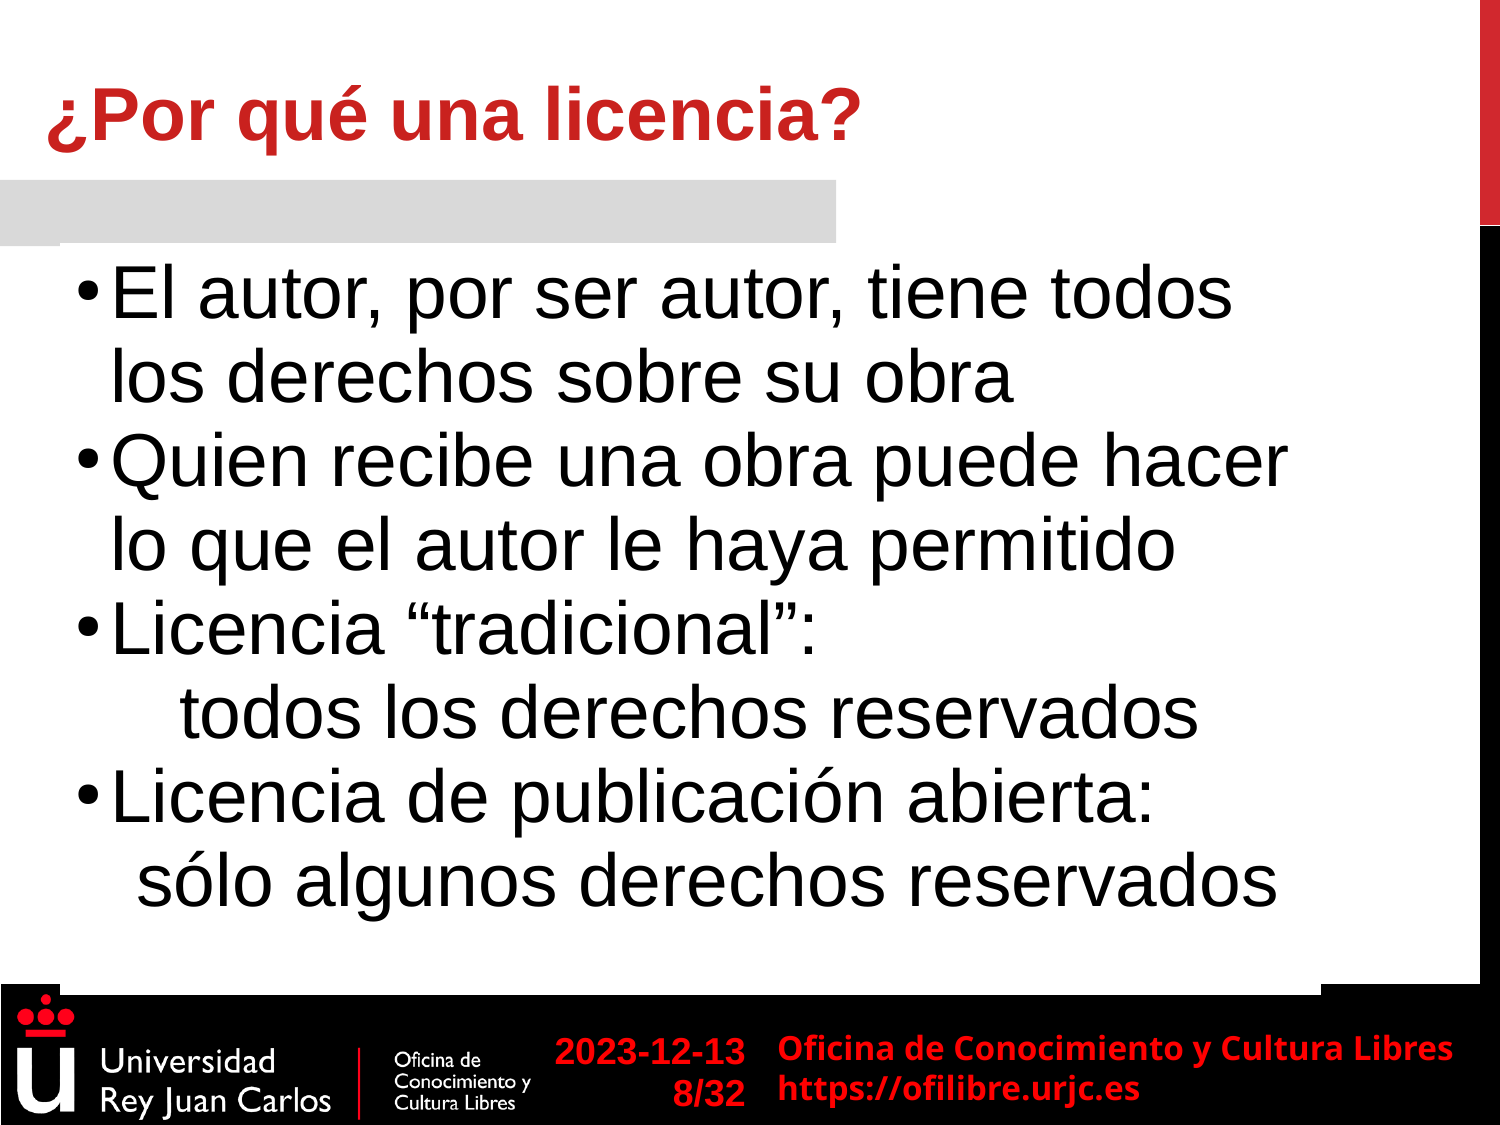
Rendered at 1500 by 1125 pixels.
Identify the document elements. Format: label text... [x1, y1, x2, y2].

text_box ¿Por qué una licencia? [30, 64, 1306, 248]
picture [17, 994, 531, 1120]
title [75, 7, 1425, 196]
text_box El autor, por ser autor, tiene todos los derechos sobre su obra Quien recibe una obra puede hacer lo que el autor le haya permitido Licencia “tradicional”: todos los derechos reservados Licencia de publicación abierta: sólo algunos derechos reservados [60, 243, 1321, 995]
